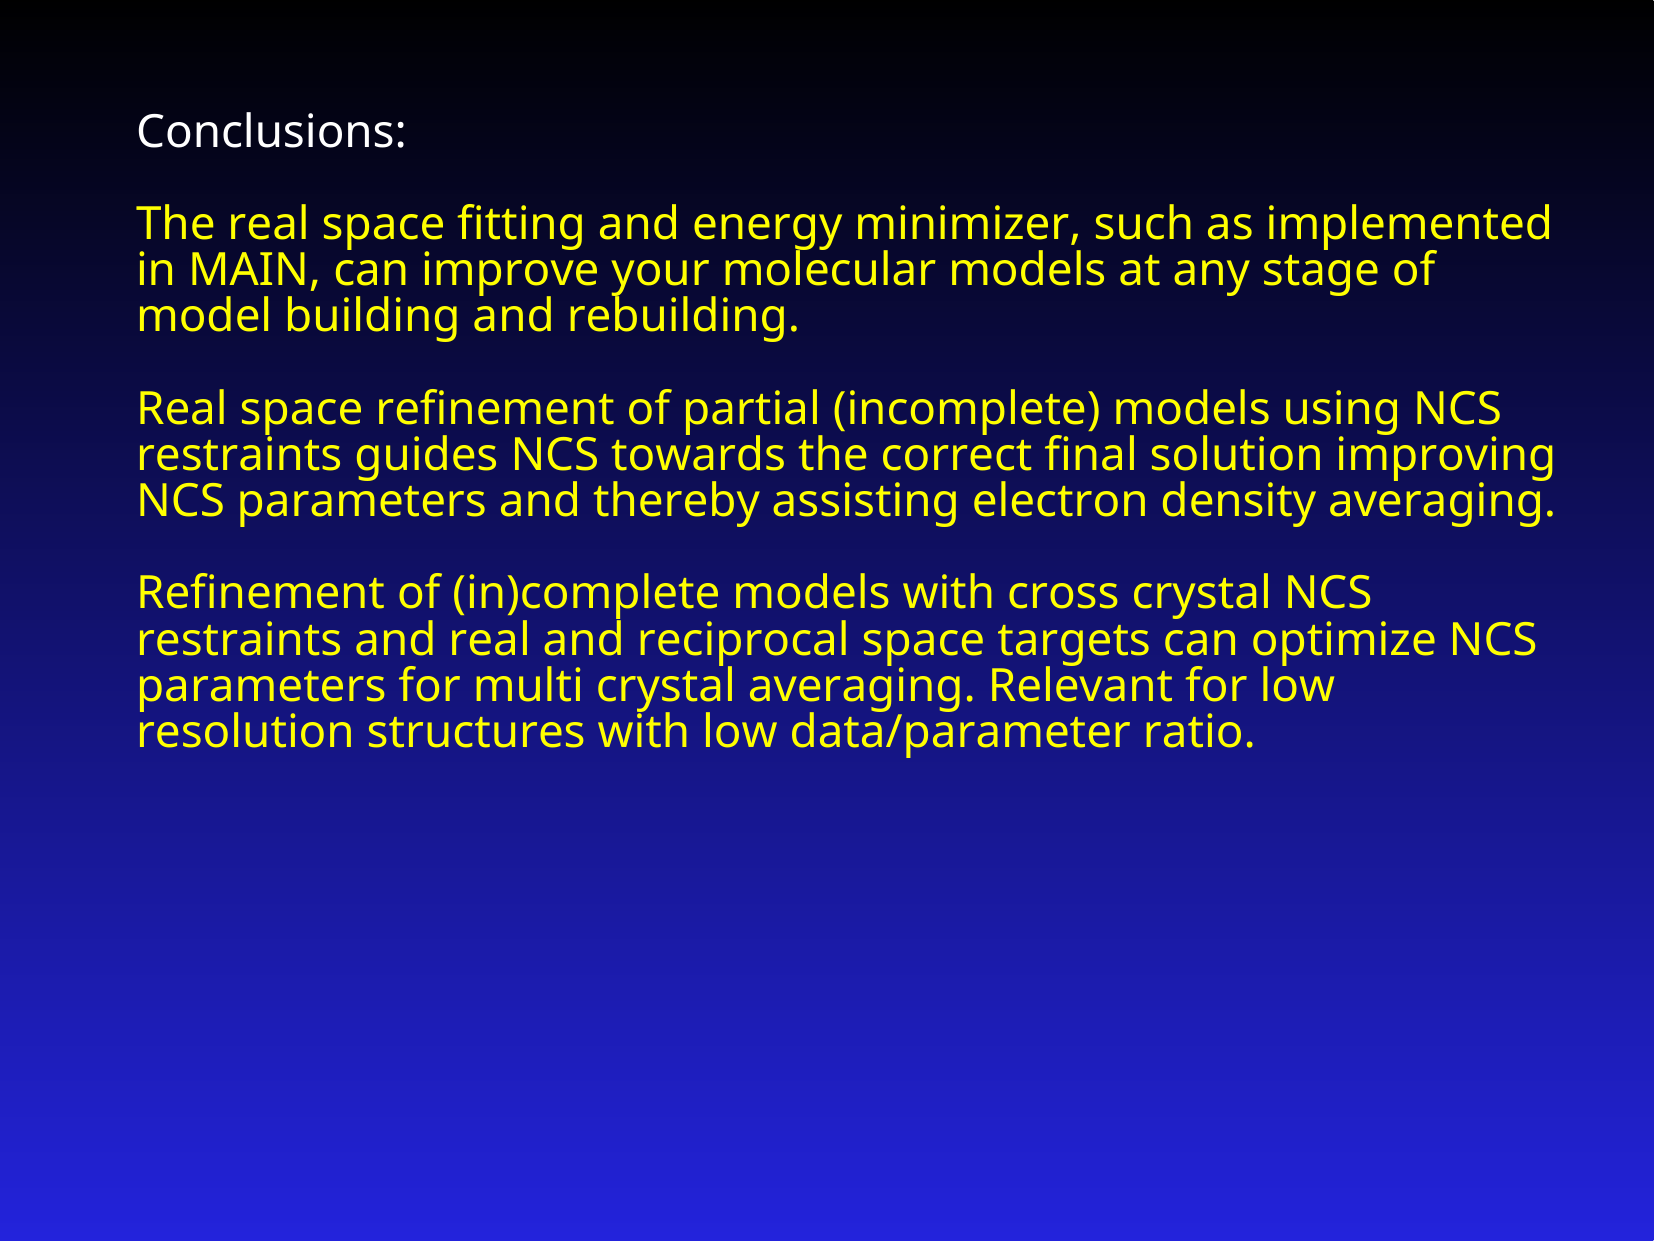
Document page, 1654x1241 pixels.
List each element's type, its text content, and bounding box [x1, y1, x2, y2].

text_box Conclusions: The real space fitting and energy minimizer, such as implemented in MAIN, can improve your molecular models at any stage of model building and rebuilding. Real space refinement of partial (incomplete) models using NCS restraints guides NCS towards the correct final solution improving NCS parameters and thereby assisting electron density averaging. Refinement of (in)complete models with cross crystal NCS restraints and real and reciprocal space targets can optimize NCS parameters for multi crystal averaging. Relevant for low resolution structures with low data/parameter ratio. [121, 102, 1576, 716]
